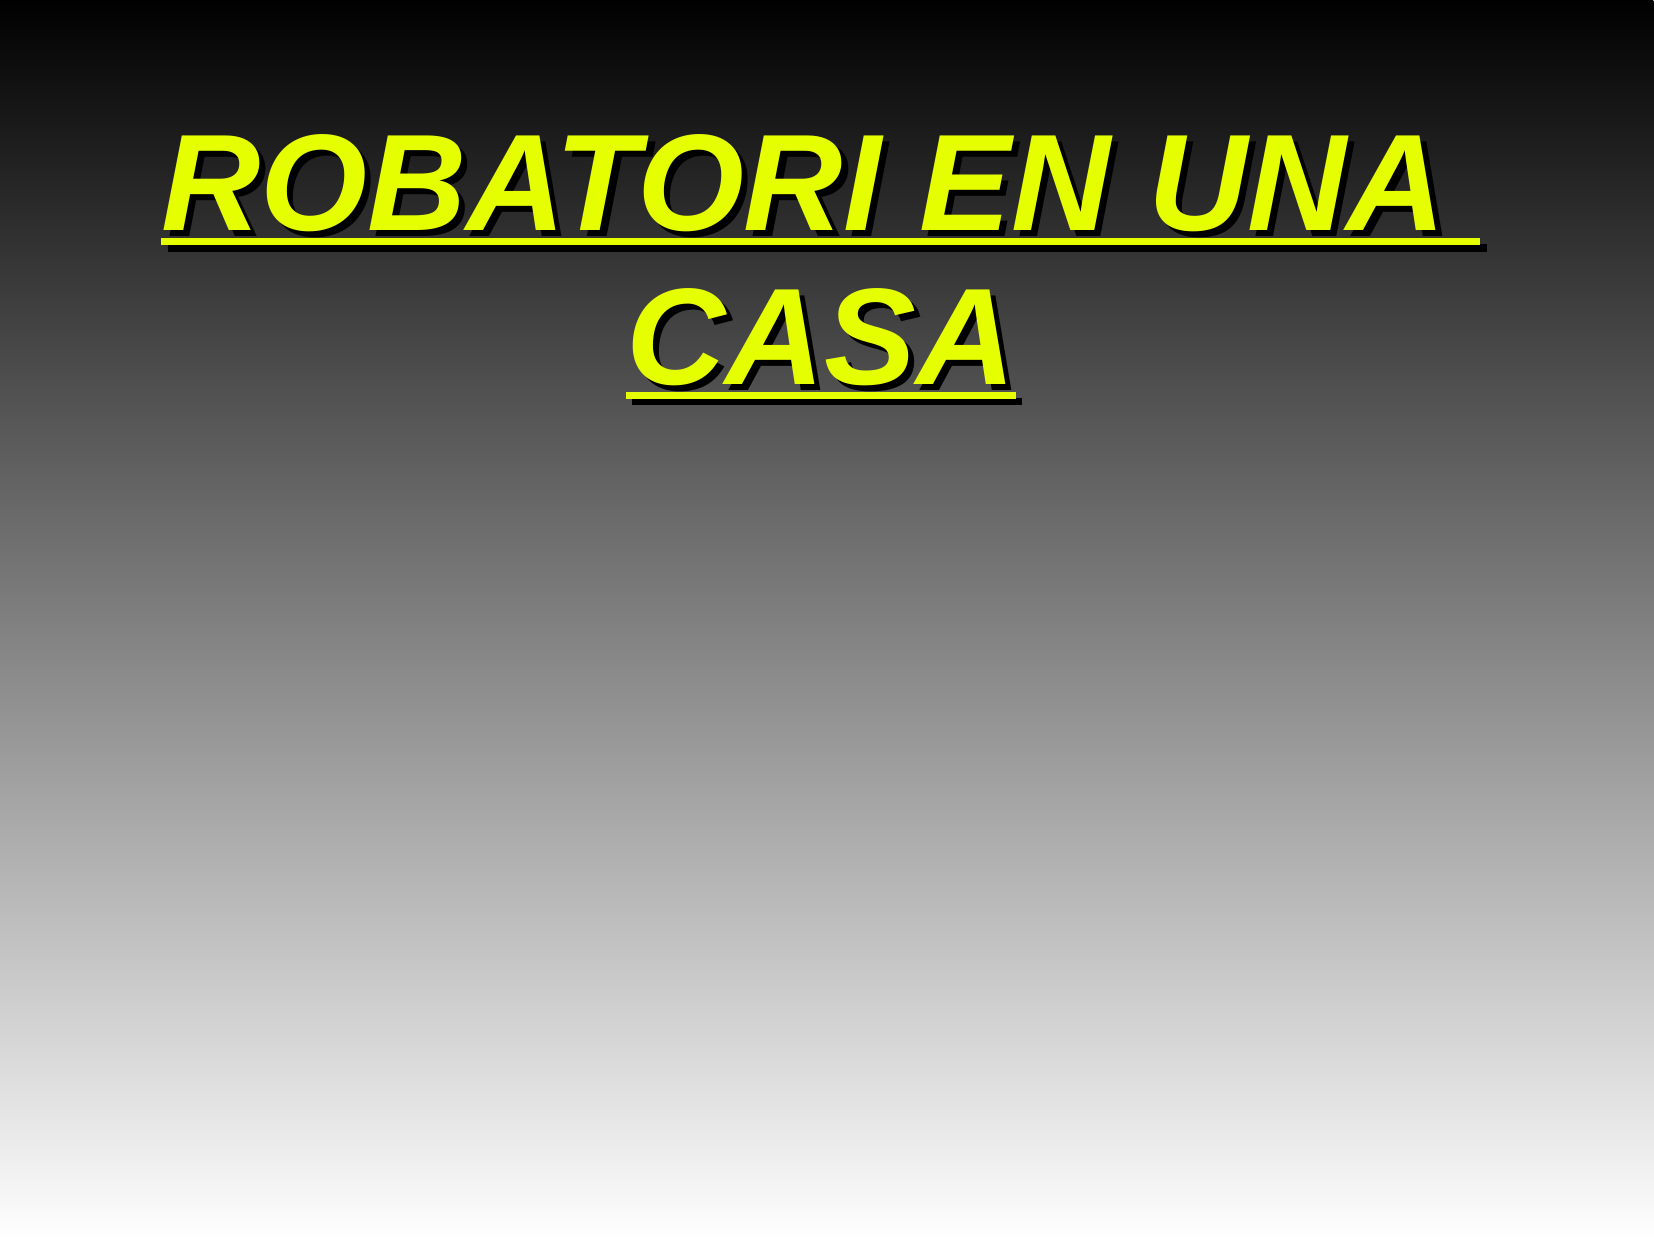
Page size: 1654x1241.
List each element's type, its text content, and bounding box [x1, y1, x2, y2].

title ROBATORI EN UNA CASA [76, 105, 1565, 414]
